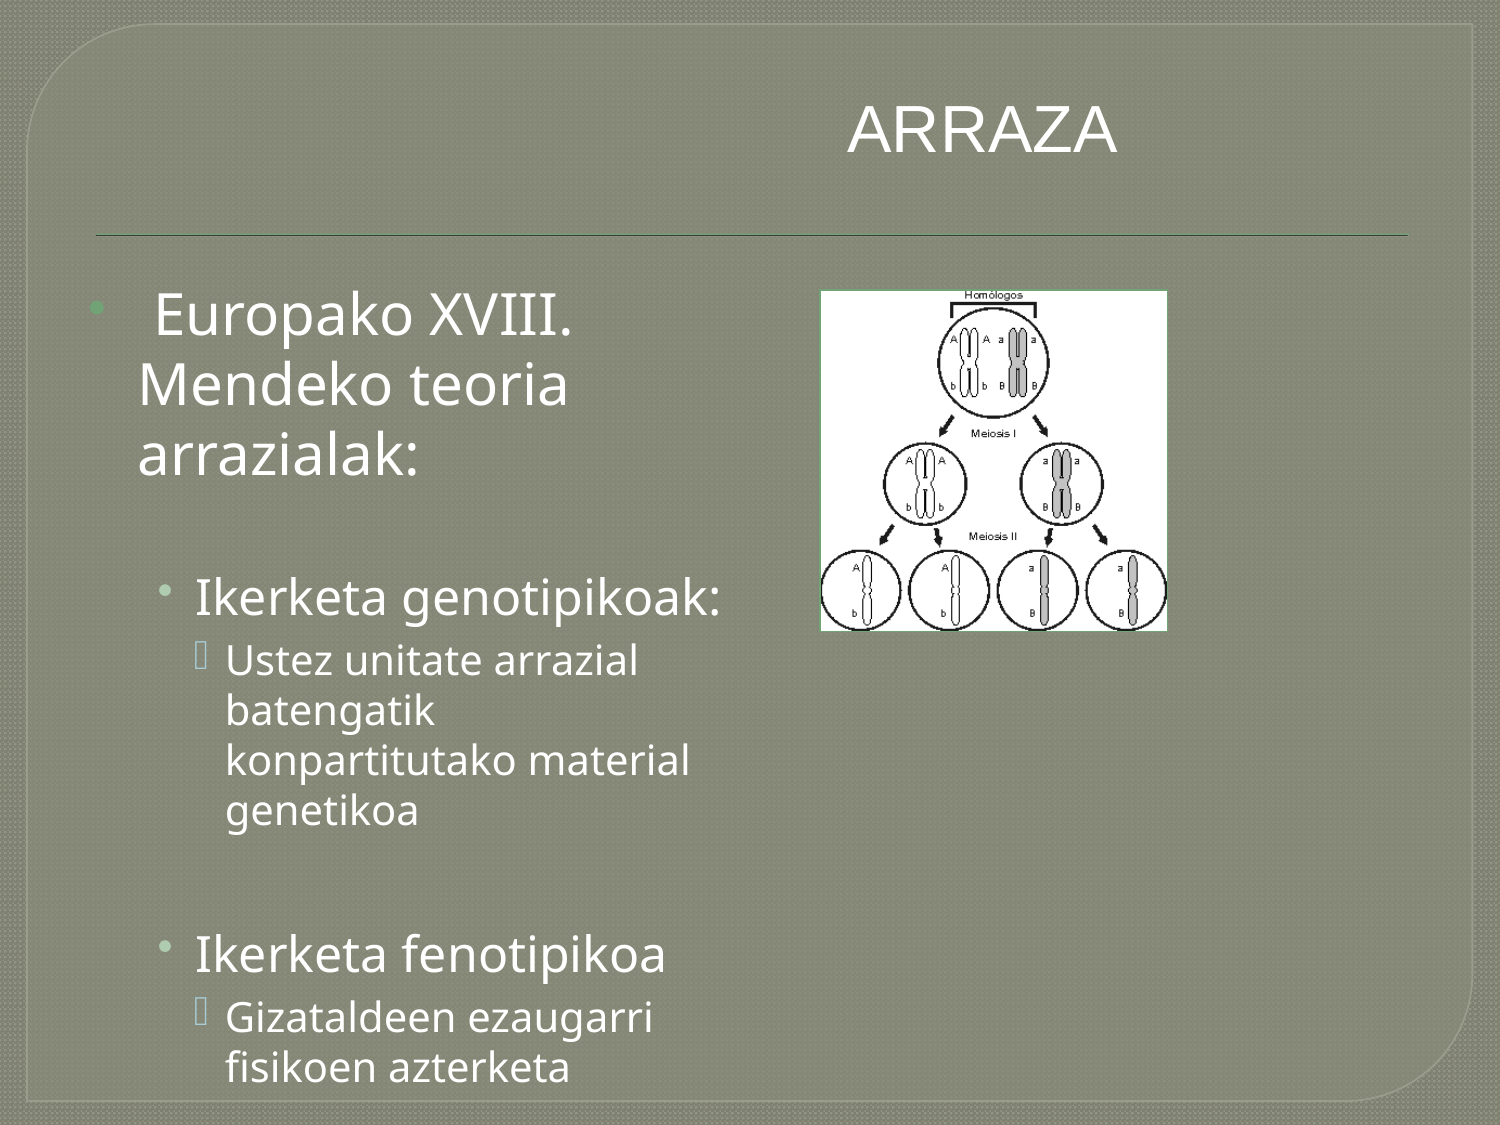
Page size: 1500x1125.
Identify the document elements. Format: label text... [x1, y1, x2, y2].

text_box ARRAZA [832, 78, 1447, 173]
list Europako XVIII. Mendeko teoria arrazialak: Ikerketa genotipikoak: Ustez unitate arrazial batengatik konpartitutako material genetikoa Ikerketa fenotipikoa Gizataldeen ezaugarri fisikoen azterketa [75, 270, 738, 1013]
picture [0, 0, 1500, 1125]
